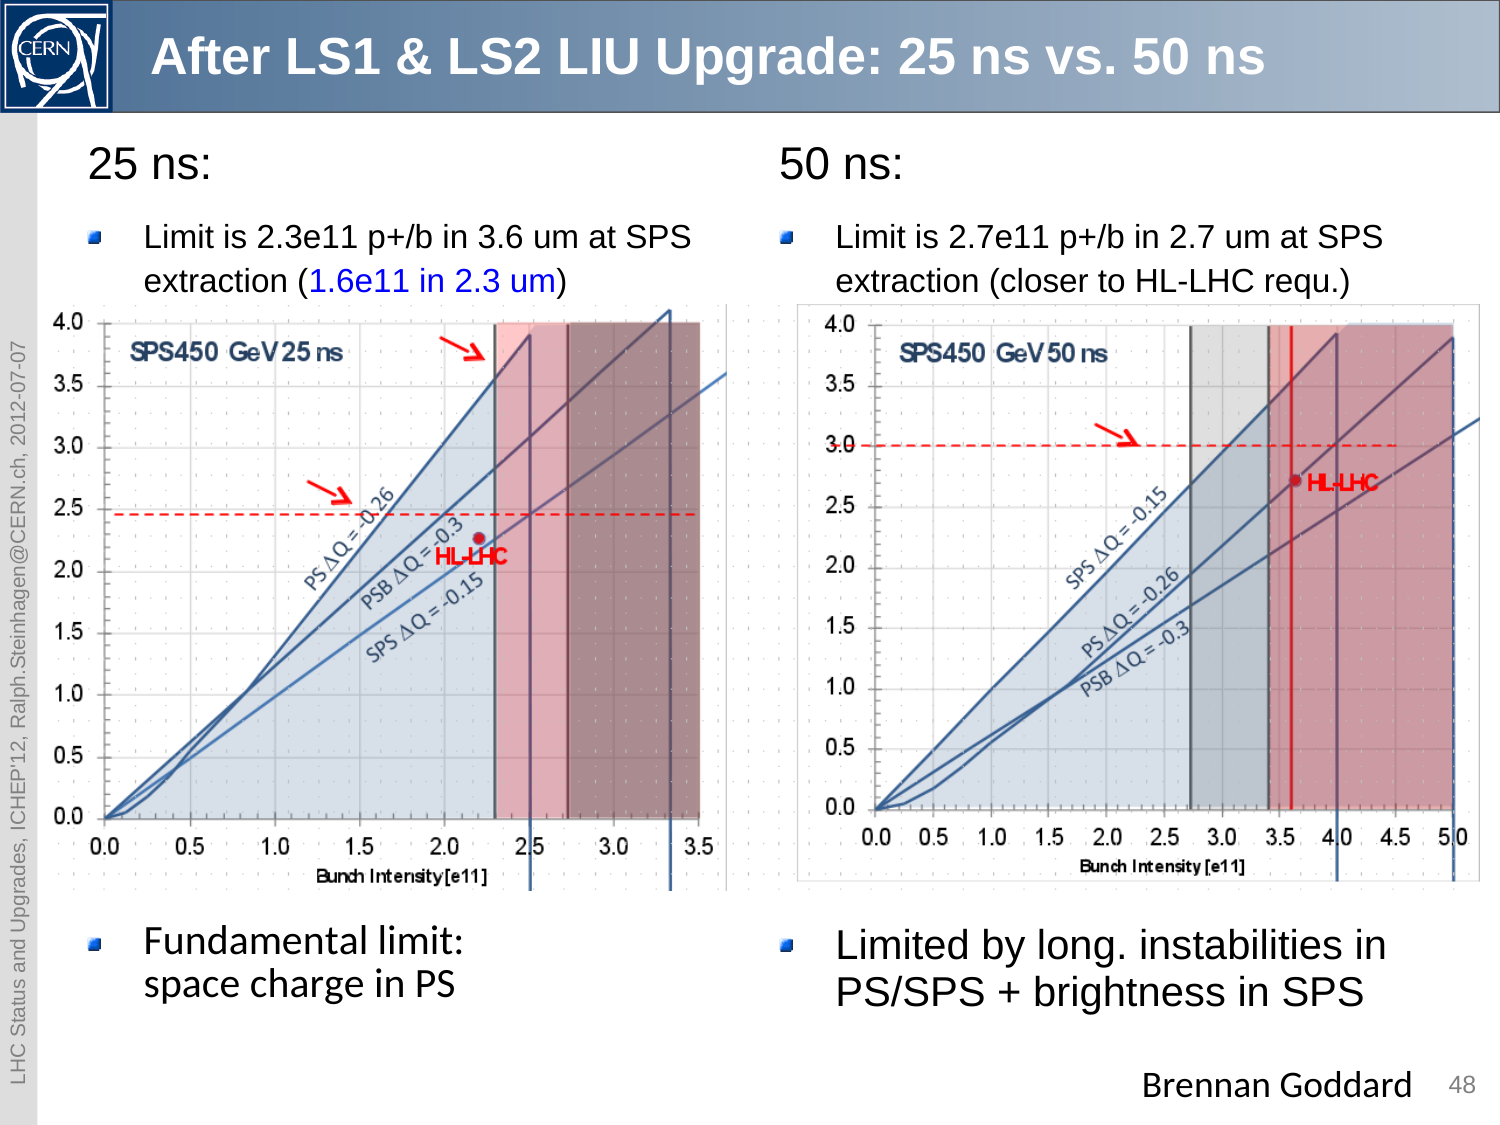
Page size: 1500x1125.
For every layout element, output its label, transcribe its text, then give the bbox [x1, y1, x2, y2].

text_box Brennan Goddard [1127, 1052, 1500, 1113]
list 50 ns: Limit is 2.7e11 p+/b in 2.7 um at SPS extraction (closer to HL-LHC requ.) Limited by long. instabilities in PS/SPS + brightness in SPS [779, 891, 1438, 1030]
picture [44, 304, 1480, 891]
list 25 ns: Limit is 2.3e11 p+/b in 3.6 um at SPS extraction (1.6e11 in 2.3 um) Fundamental limit: space charge in PS [87, 891, 747, 1030]
picture [0, 0, 113, 113]
list 50 ns: Limit is 2.7e11 p+/b in 2.7 um at SPS extraction (closer to HL-LHC requ.) Limited by long. instabilities in PS/SPS + brightness in SPS [779, 137, 1438, 304]
title After LS1 & LS2 LIU Upgrade: 25 ns vs. 50 ns [150, 0, 1314, 113]
list 25 ns: Limit is 2.3e11 p+/b in 3.6 um at SPS extraction (1.6e11 in 2.3 um) Fundamental limit: space charge in PS [87, 137, 747, 304]
